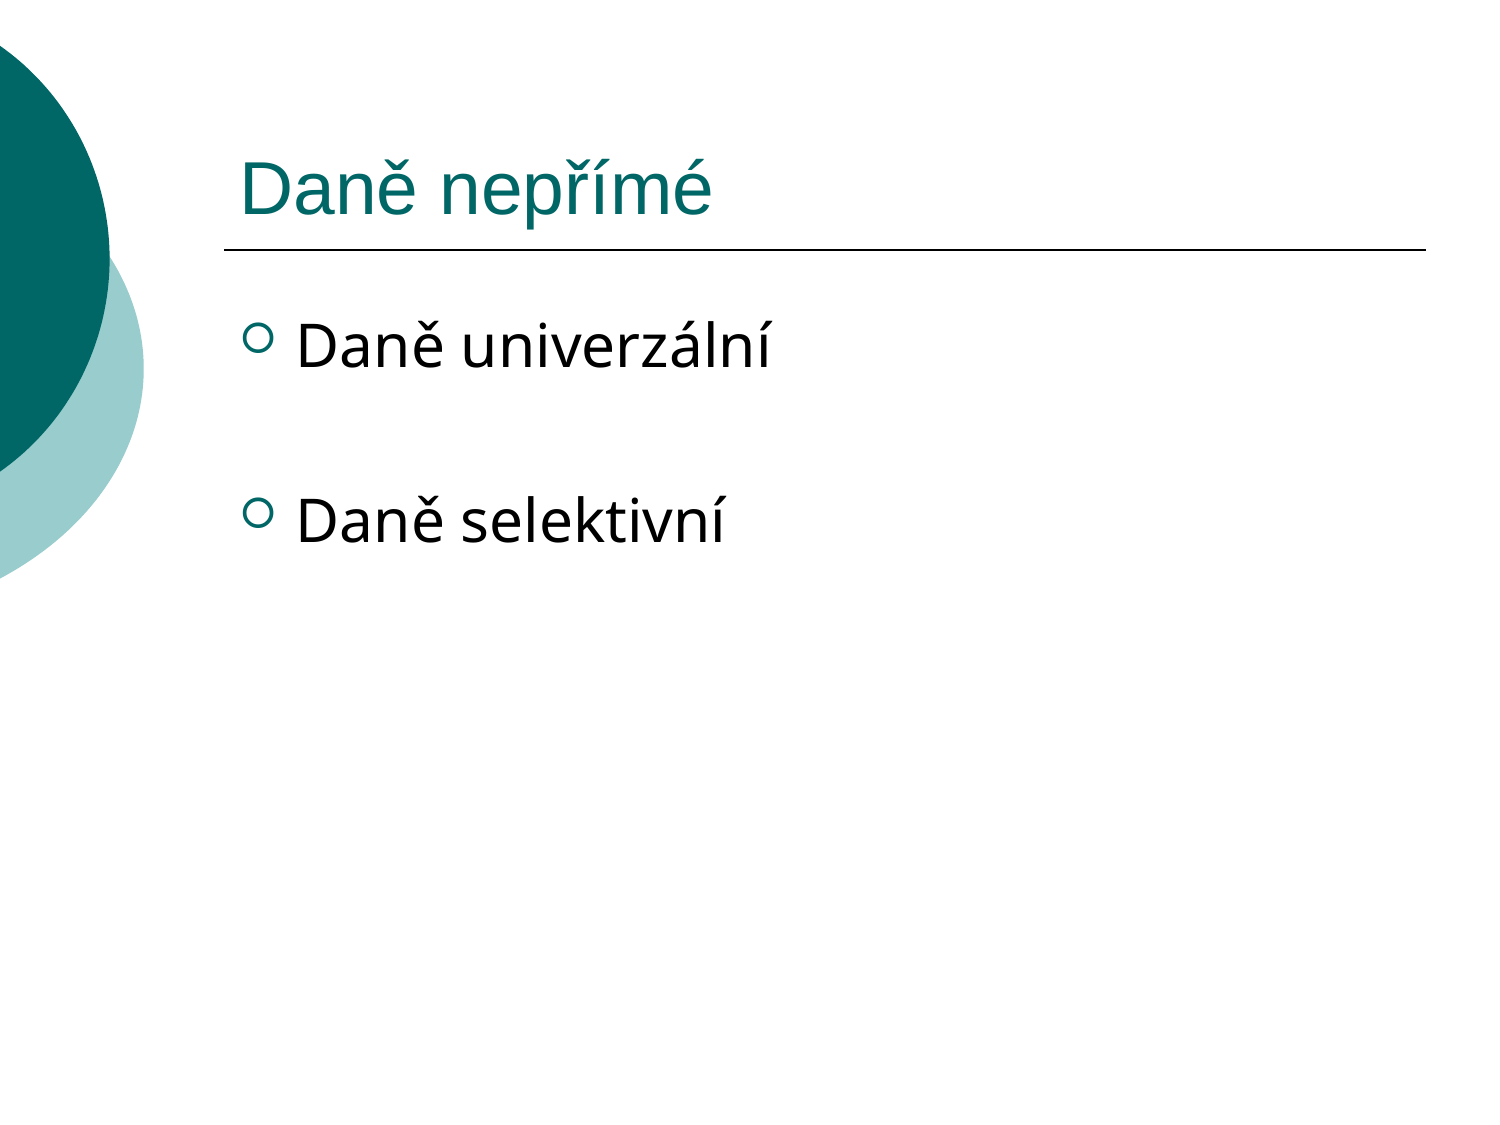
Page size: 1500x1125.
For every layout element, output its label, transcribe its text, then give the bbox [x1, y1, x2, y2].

title Daně nepřímé [224, 49, 1425, 237]
list Daně univerzální Daně selektivní [224, 299, 1425, 975]
